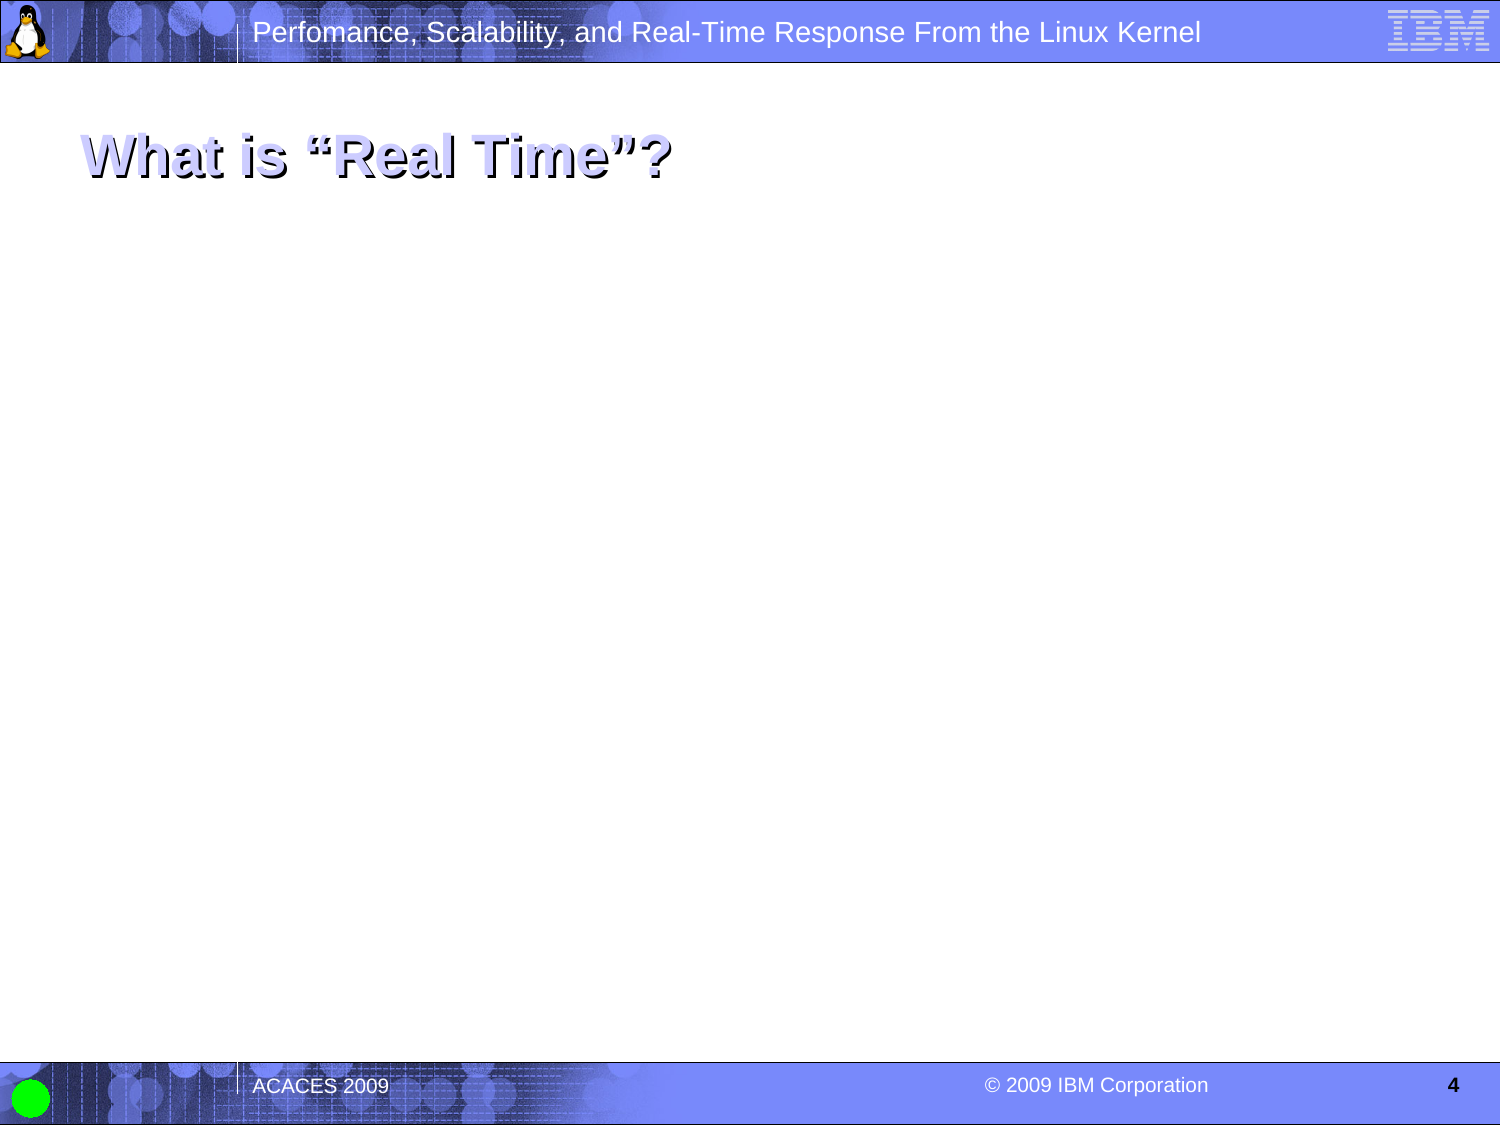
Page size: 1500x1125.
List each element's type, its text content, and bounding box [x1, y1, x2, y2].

picture [1, 1, 1500, 62]
picture [0, 1063, 1500, 1124]
title What is “Real Time”? [79, 116, 1433, 199]
text_box [11, 1079, 50, 1118]
